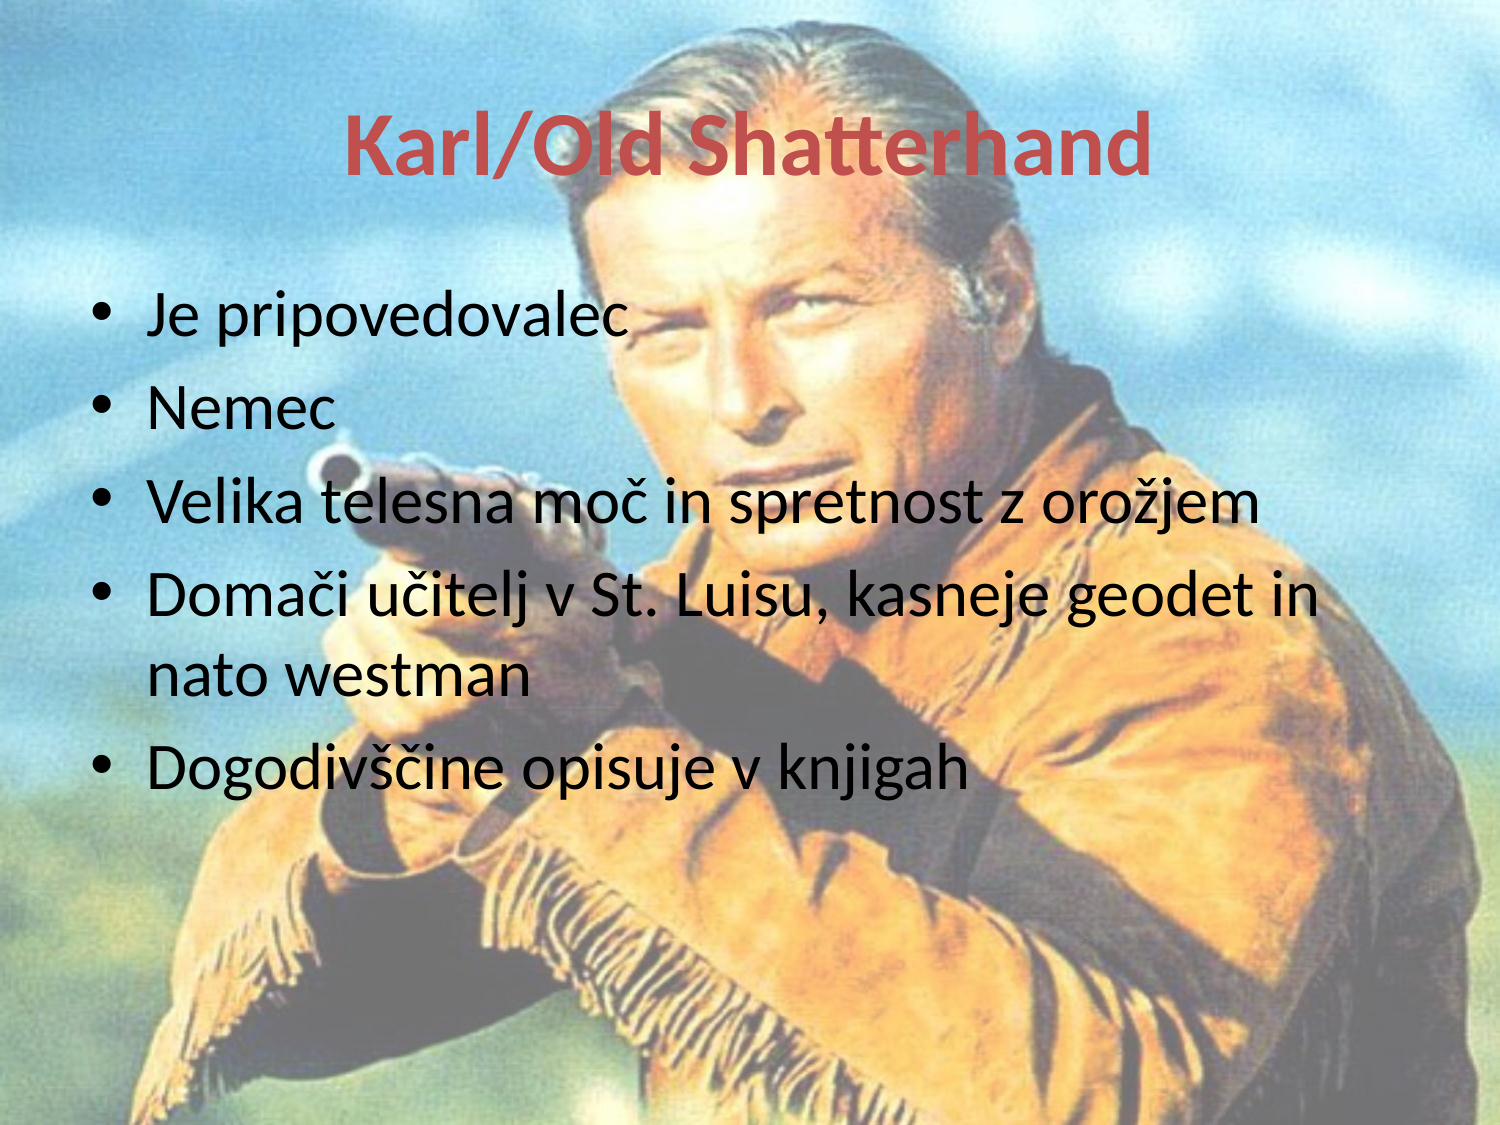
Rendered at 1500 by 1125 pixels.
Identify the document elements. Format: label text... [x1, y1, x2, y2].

list Je pripovedovalec Nemec Velika telesna moč in spretnost z orožjem Domači učitelj v St. Luisu, kasneje geodet in nato westman Dogodivščine opisuje v knjigah [75, 262, 1425, 1005]
picture [0, 0, 1500, 1125]
title Karl/Old Shatterhand [75, 45, 1425, 233]
